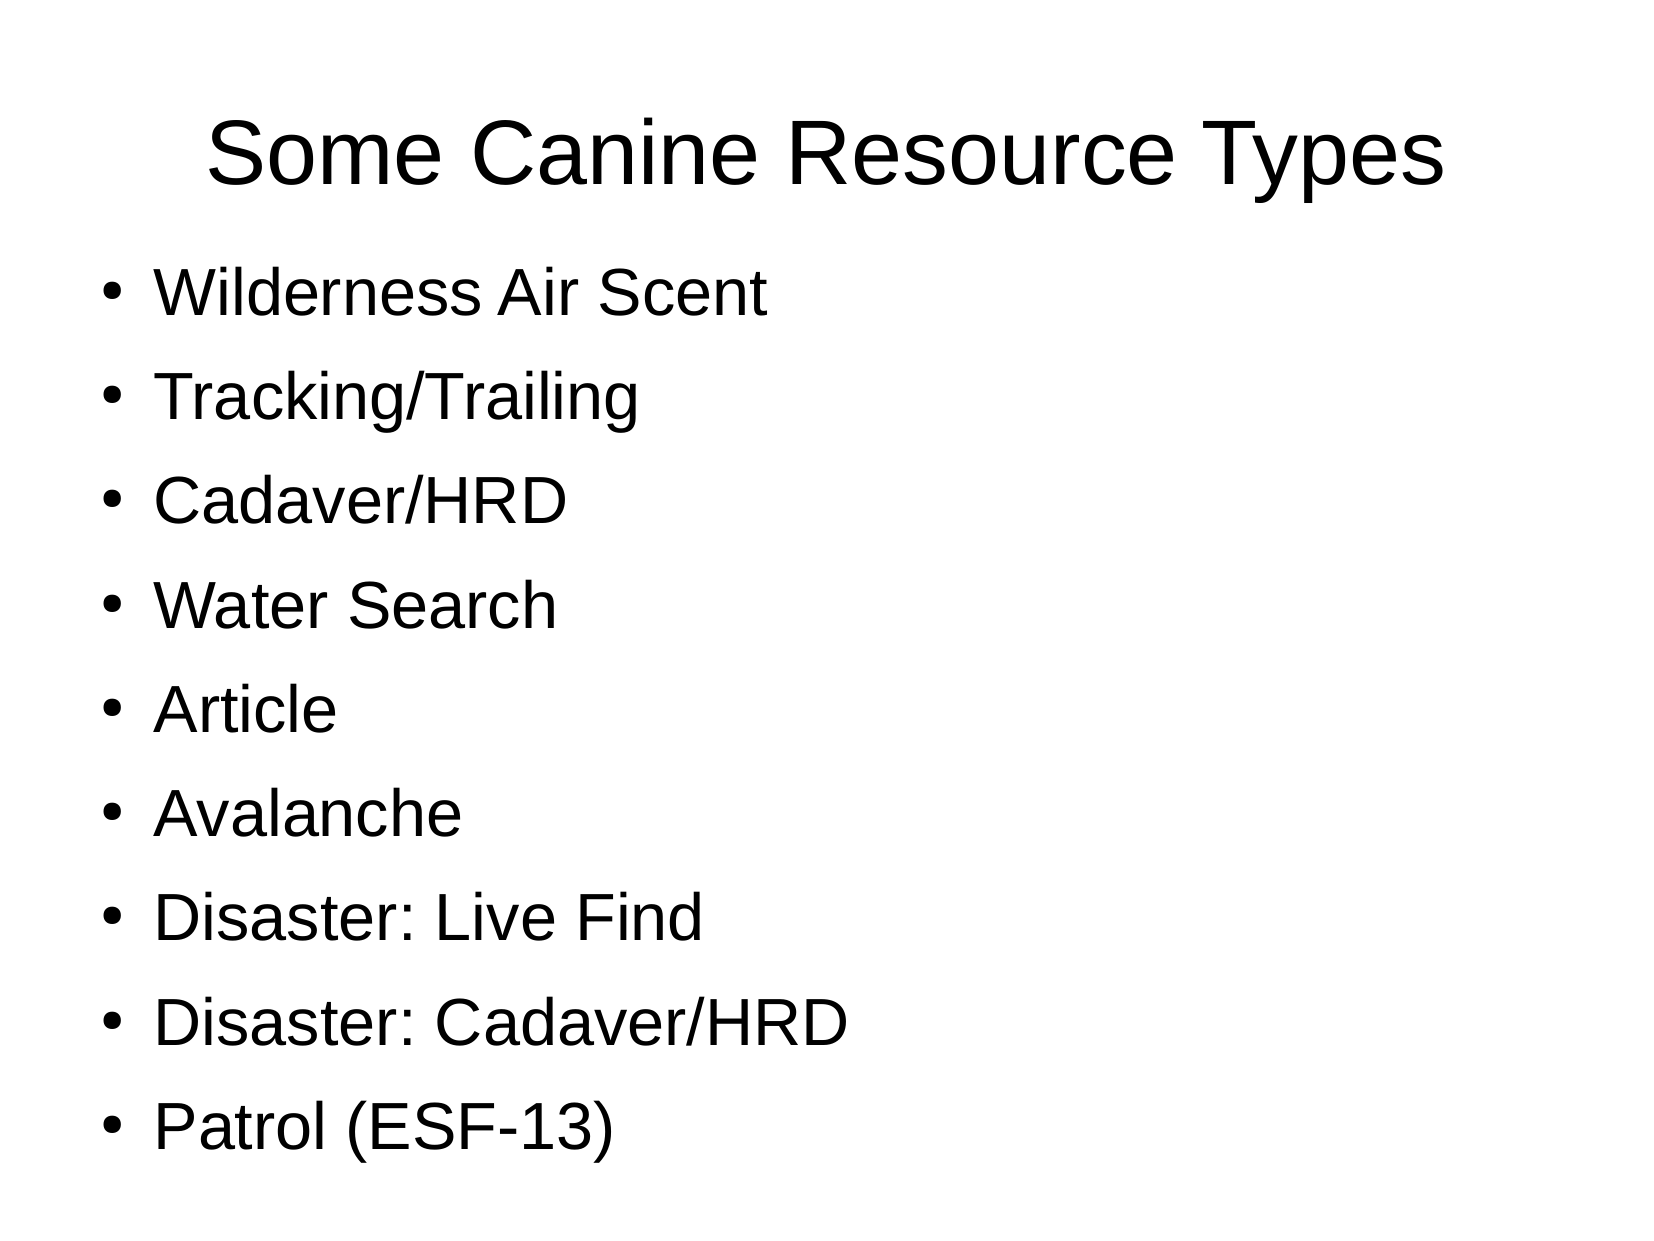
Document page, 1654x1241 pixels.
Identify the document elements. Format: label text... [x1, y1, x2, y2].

title Some Canine Resource Types [82, 49, 1571, 254]
list Wilderness Air Scent Tracking/Trailing Cadaver/HRD Water Search Article Avalanche Disaster: Live Find Disaster: Cadaver/HRD Patrol (ESF-13) [82, 254, 1571, 1127]
